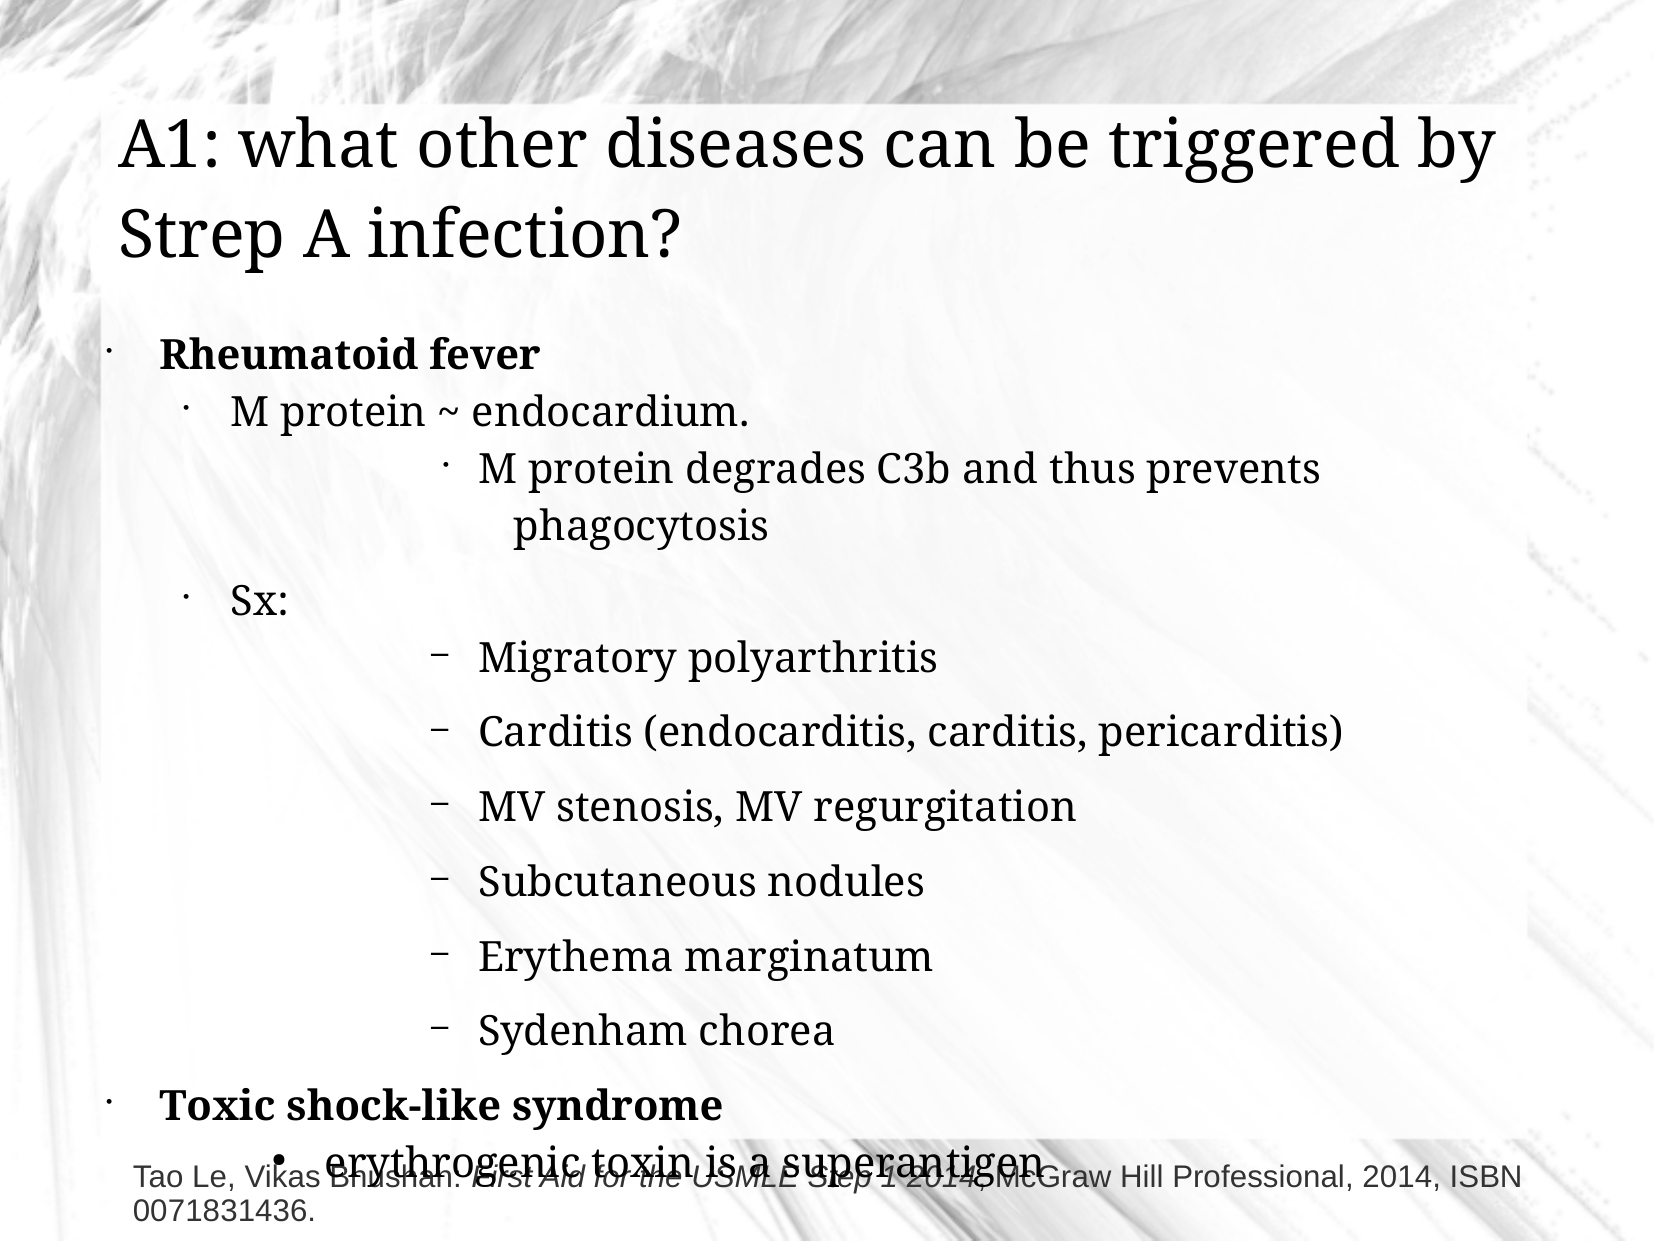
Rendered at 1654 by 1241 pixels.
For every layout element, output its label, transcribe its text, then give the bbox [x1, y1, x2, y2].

list Rheumatoid fever M protein ~ endocardium. M protein degrades C3b and thus prevents phagocytosis Sx: Migratory polyarthritis Carditis (endocarditis, carditis, pericarditis) MV stenosis, MV regurgitation Subcutaneous nodules Erythema marginatum Sydenham chorea Toxic shock-like syndrome erythrogenic toxin is a superantigen [88, 324, 1554, 1034]
list [529, 1034, 540, 1043]
list [100, 1034, 1554, 1139]
picture [0, 0, 1654, 1241]
title A1: what other diseases can be triggered by Strep A infection? [118, 110, 1506, 206]
list [752, 1034, 764, 1043]
list [100, 206, 1554, 324]
text_box Tao Le, Vikas Bhushan: First Aid for the USMLE Step 1 2014, McGraw Hill Professional, 2014, ISBN 0071831436. [118, 1151, 1565, 1236]
list [818, 1034, 827, 1043]
list [631, 1034, 640, 1043]
